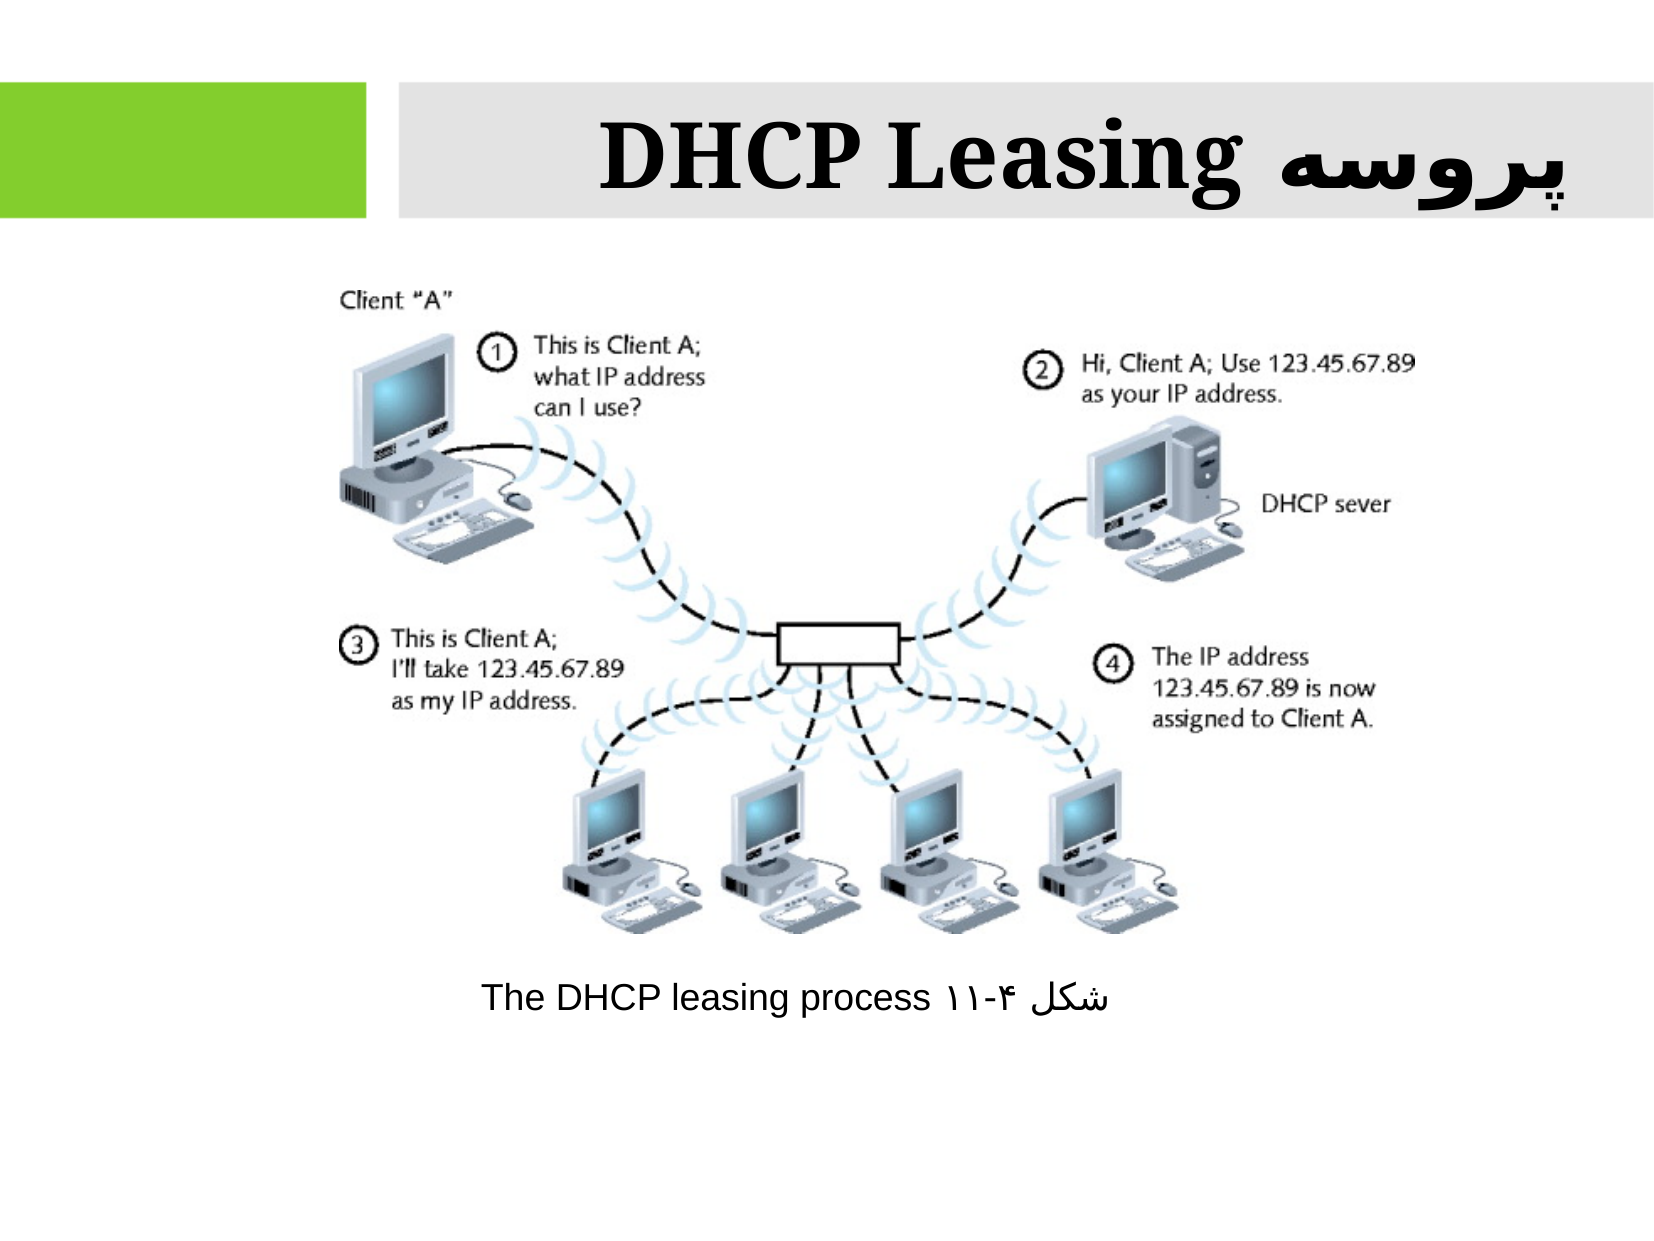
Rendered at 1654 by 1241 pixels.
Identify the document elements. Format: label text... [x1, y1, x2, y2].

text_box شکل ۴-۱۱ The DHCP leasing process [314, 965, 1277, 1027]
title پروسه DHCP Leasing [82, 49, 1571, 257]
picture [0, 0, 1654, 1241]
